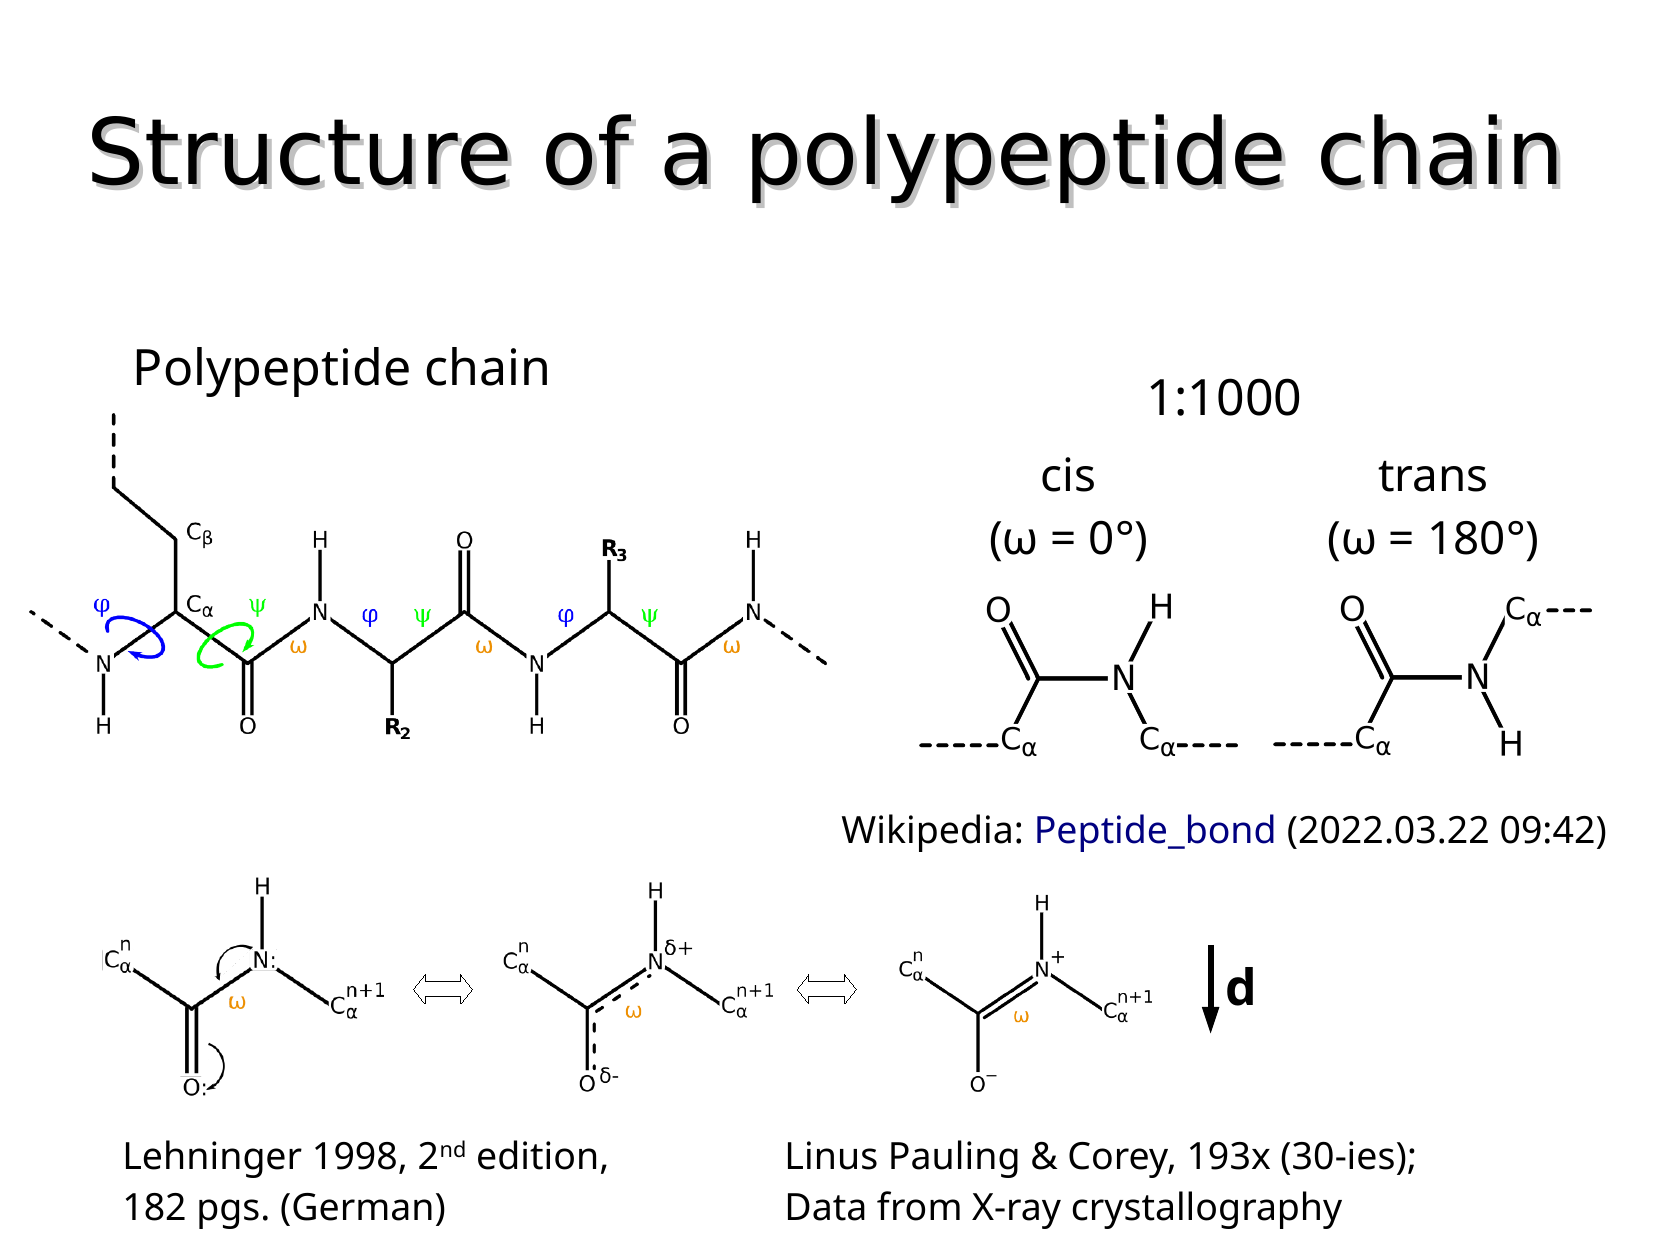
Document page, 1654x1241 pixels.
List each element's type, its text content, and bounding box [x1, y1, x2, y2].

picture [29, 413, 827, 739]
picture [1273, 590, 1595, 761]
text_box d [1210, 944, 1273, 1026]
text_box trans (ω = 180°) [1312, 435, 1569, 562]
picture [919, 590, 1241, 762]
text_box cis (ω = 0°) [974, 435, 1174, 562]
text_box Wikipedia: Peptide_bond (2022.03.22 09:42) [826, 795, 1654, 857]
picture [501, 880, 773, 1093]
text_box 1:1000 [1131, 354, 1332, 430]
picture [59, 826, 384, 1097]
picture [897, 893, 1152, 1093]
title Structure of a polypeptide chain [82, 45, 1571, 261]
text_box Linus Pauling & Corey, 193x (30-ies); Data from X-ray crystallography [769, 1122, 1571, 1228]
text_box Polypeptide chain [118, 324, 696, 400]
text_box Lehninger 1998, 2nd edition, 182 pgs. (German) [107, 1122, 653, 1228]
